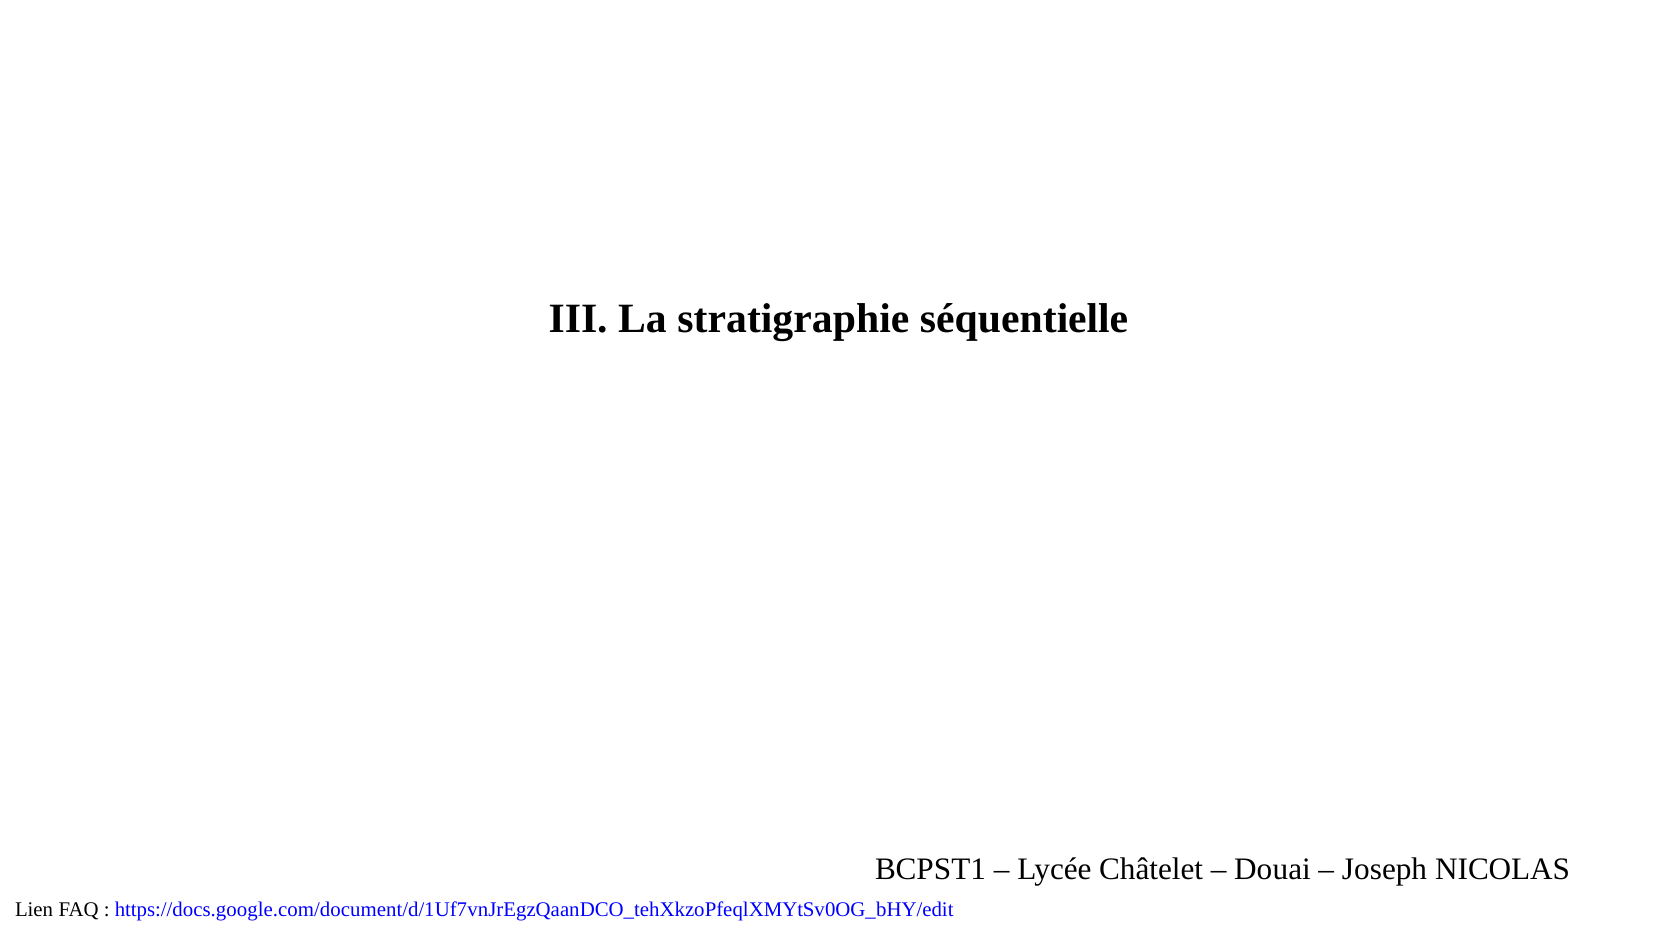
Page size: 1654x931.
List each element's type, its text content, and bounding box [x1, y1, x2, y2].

text_box III. La stratigraphie séquentielle [94, 295, 1583, 378]
text_box Lien FAQ : https://docs.google.com/document/d/1Uf7vnJrEgzQaanDCO_tehXkzoPfeqlXMYtSv0OG_bHY/edit [0, 897, 993, 931]
text_box BCPST1 – Lycée Châtelet – Douai – Joseph NICOLAS [637, 832, 1571, 905]
